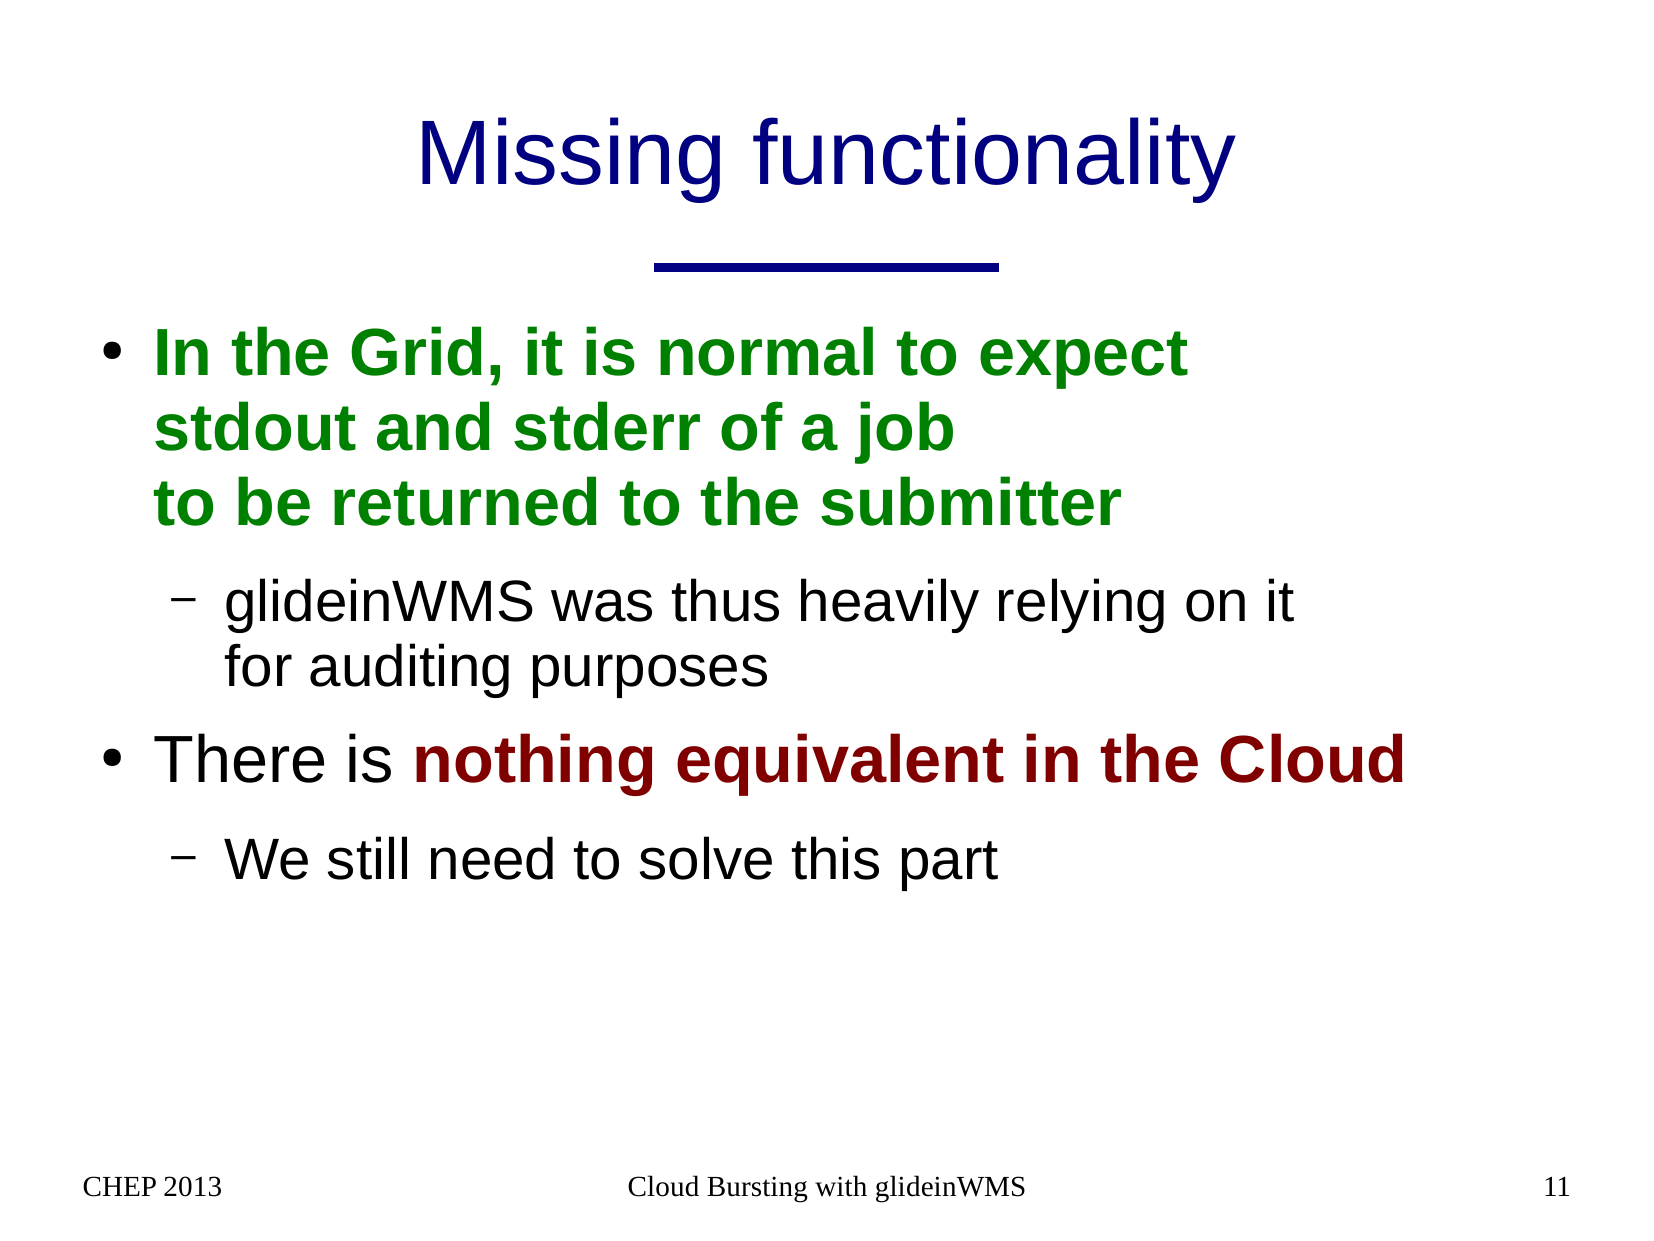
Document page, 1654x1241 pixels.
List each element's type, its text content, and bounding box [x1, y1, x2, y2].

list In the Grid, it is normal to expect stdout and stderr of a job to be returned to the submitter glideinWMS was thus heavily relying on it for auditing purposes There is nothing equivalent in the Cloud We still need to solve this part [82, 315, 1538, 1141]
title Missing functionality [82, 49, 1571, 257]
